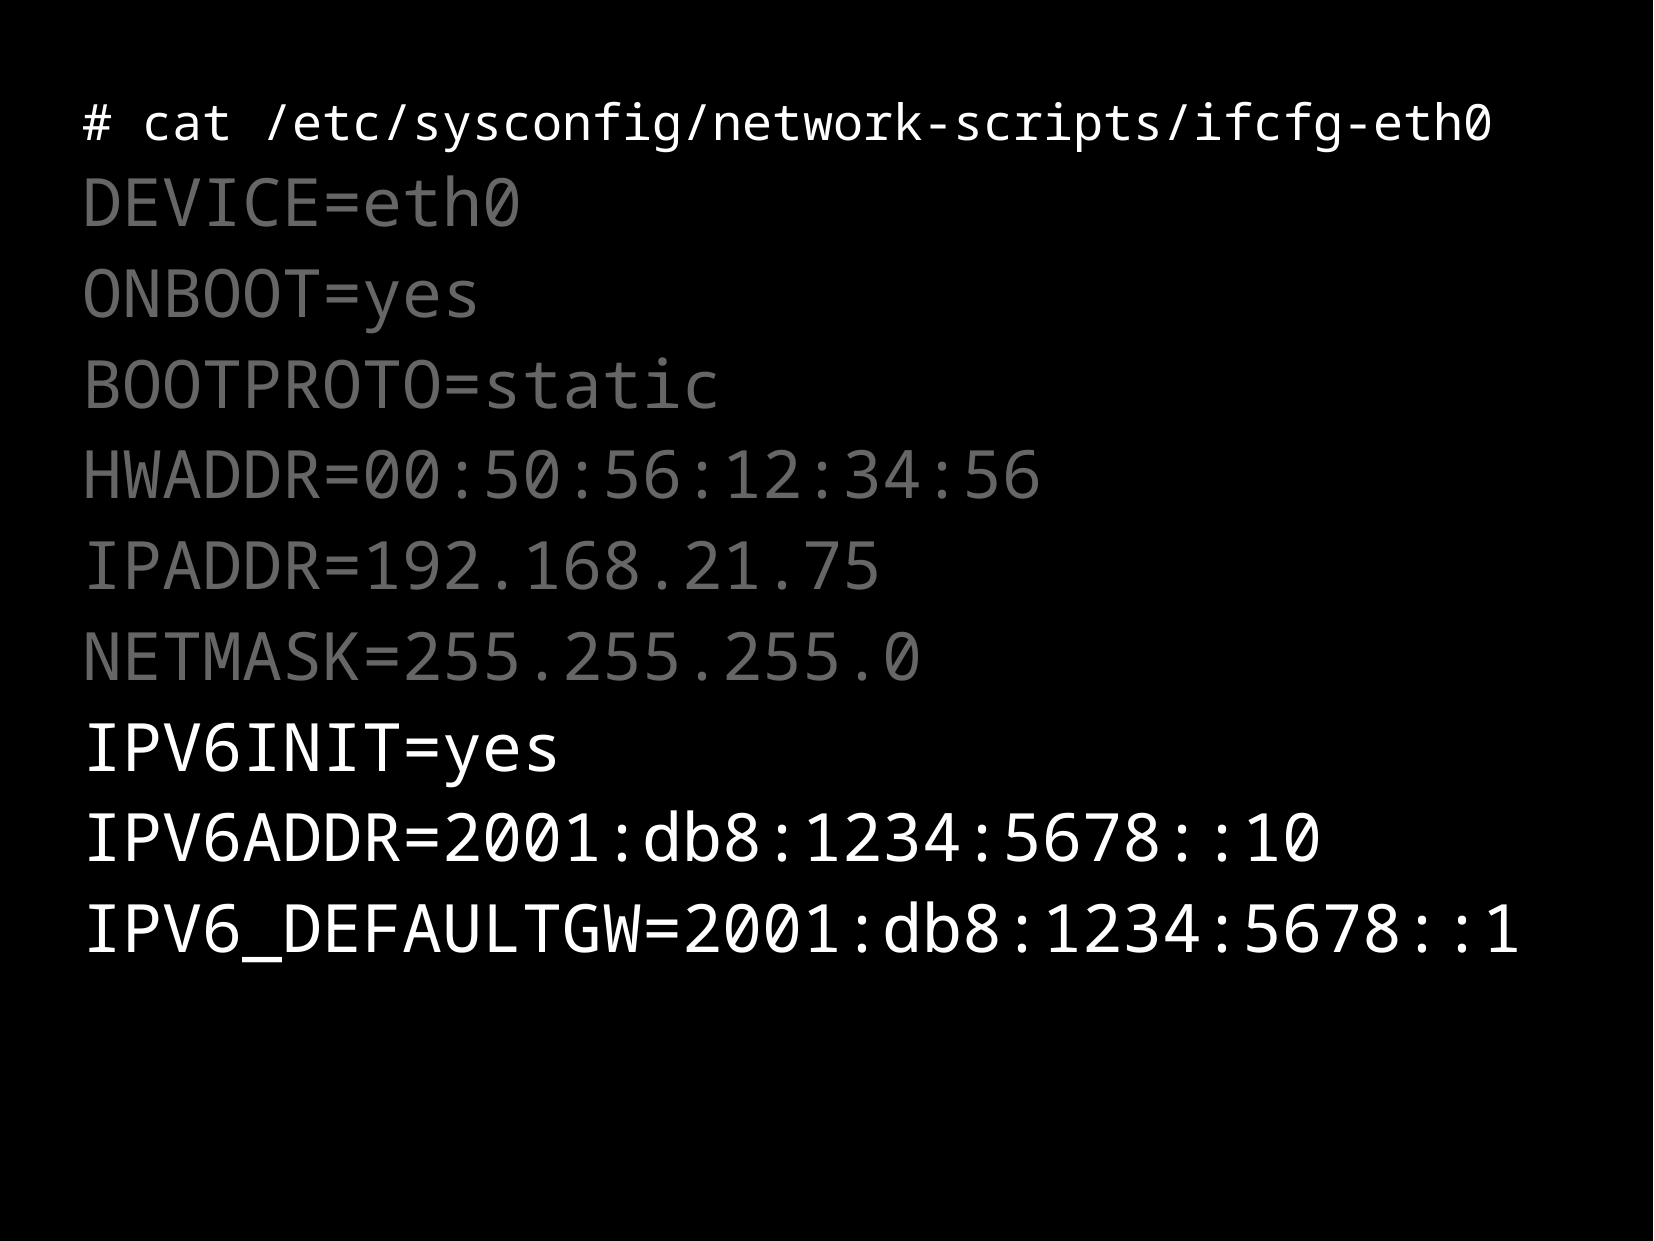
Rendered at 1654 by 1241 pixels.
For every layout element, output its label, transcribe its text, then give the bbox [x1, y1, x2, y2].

subtitle # cat /etc/sysconfig/network-scripts/ifcfg-eth0 DEVICE=eth0 ONBOOT=yes BOOTPROTO=static HWADDR=00:50:56:12:34:56 IPADDR=192.168.21.75 NETMASK=255.255.255.0 IPV6INIT=yes IPV6ADDR=2001:db8:1234:5678::10 IPV6_DEFAULTGW=2001:db8:1234:5678::1 [82, 49, 1571, 1010]
